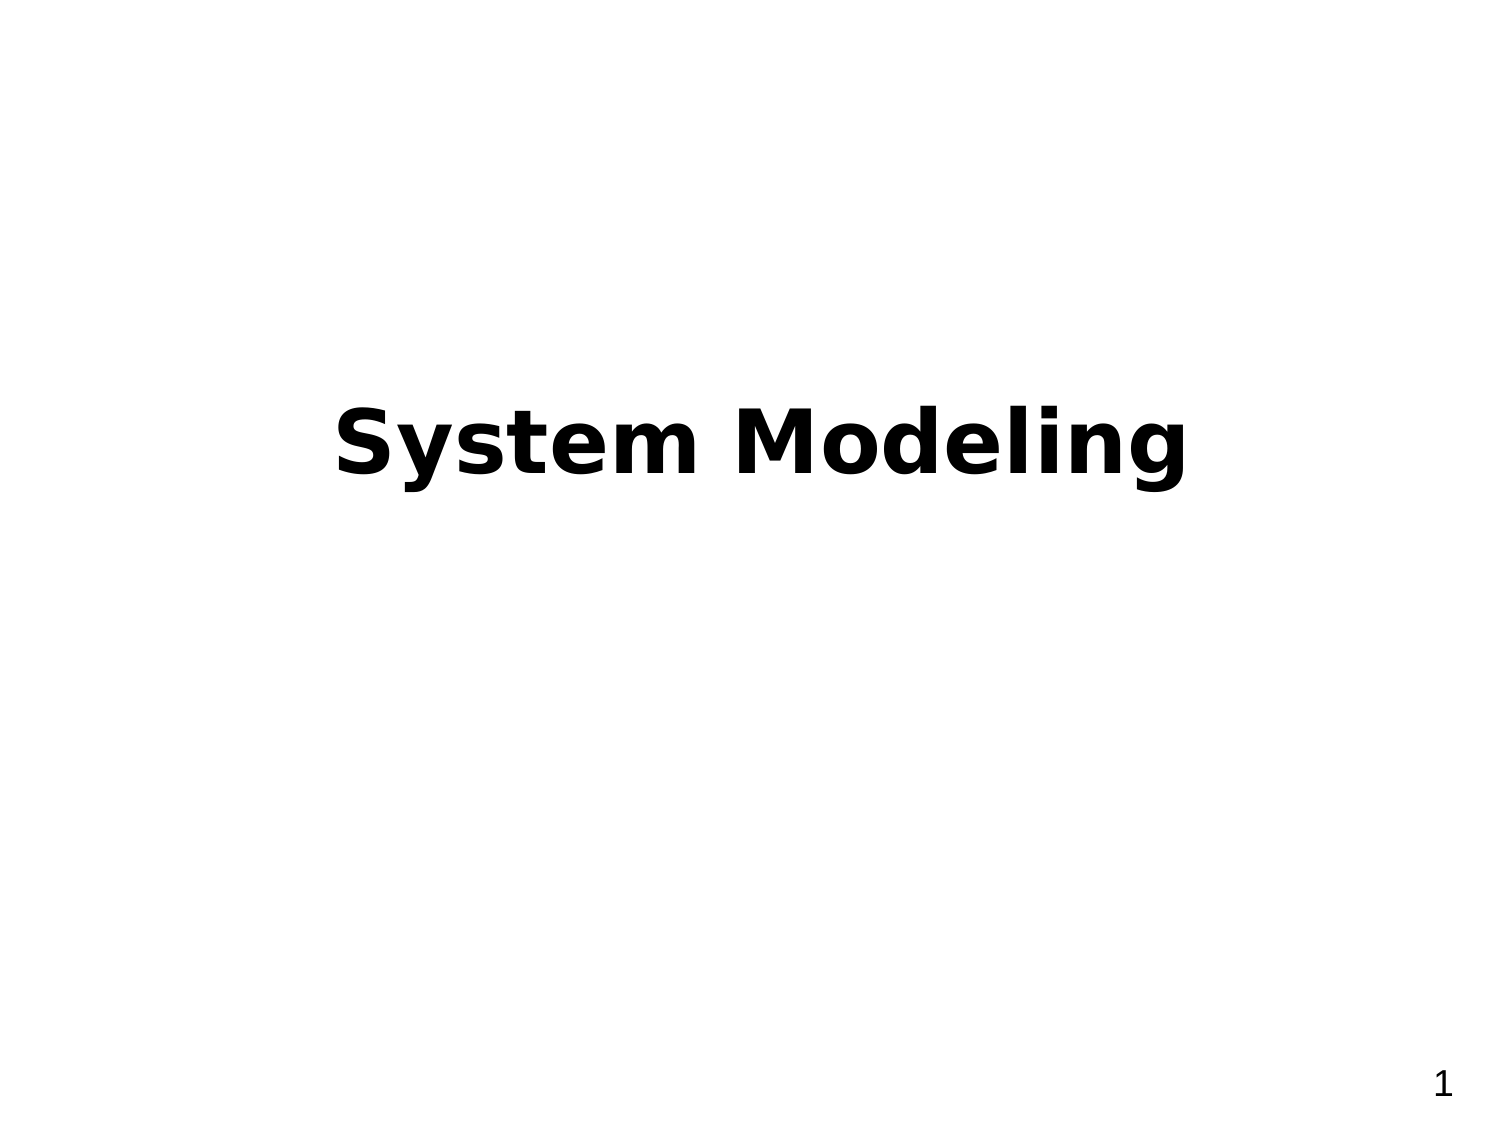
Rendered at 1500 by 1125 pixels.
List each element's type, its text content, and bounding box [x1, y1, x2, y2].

title System Modeling [163, 344, 1360, 533]
